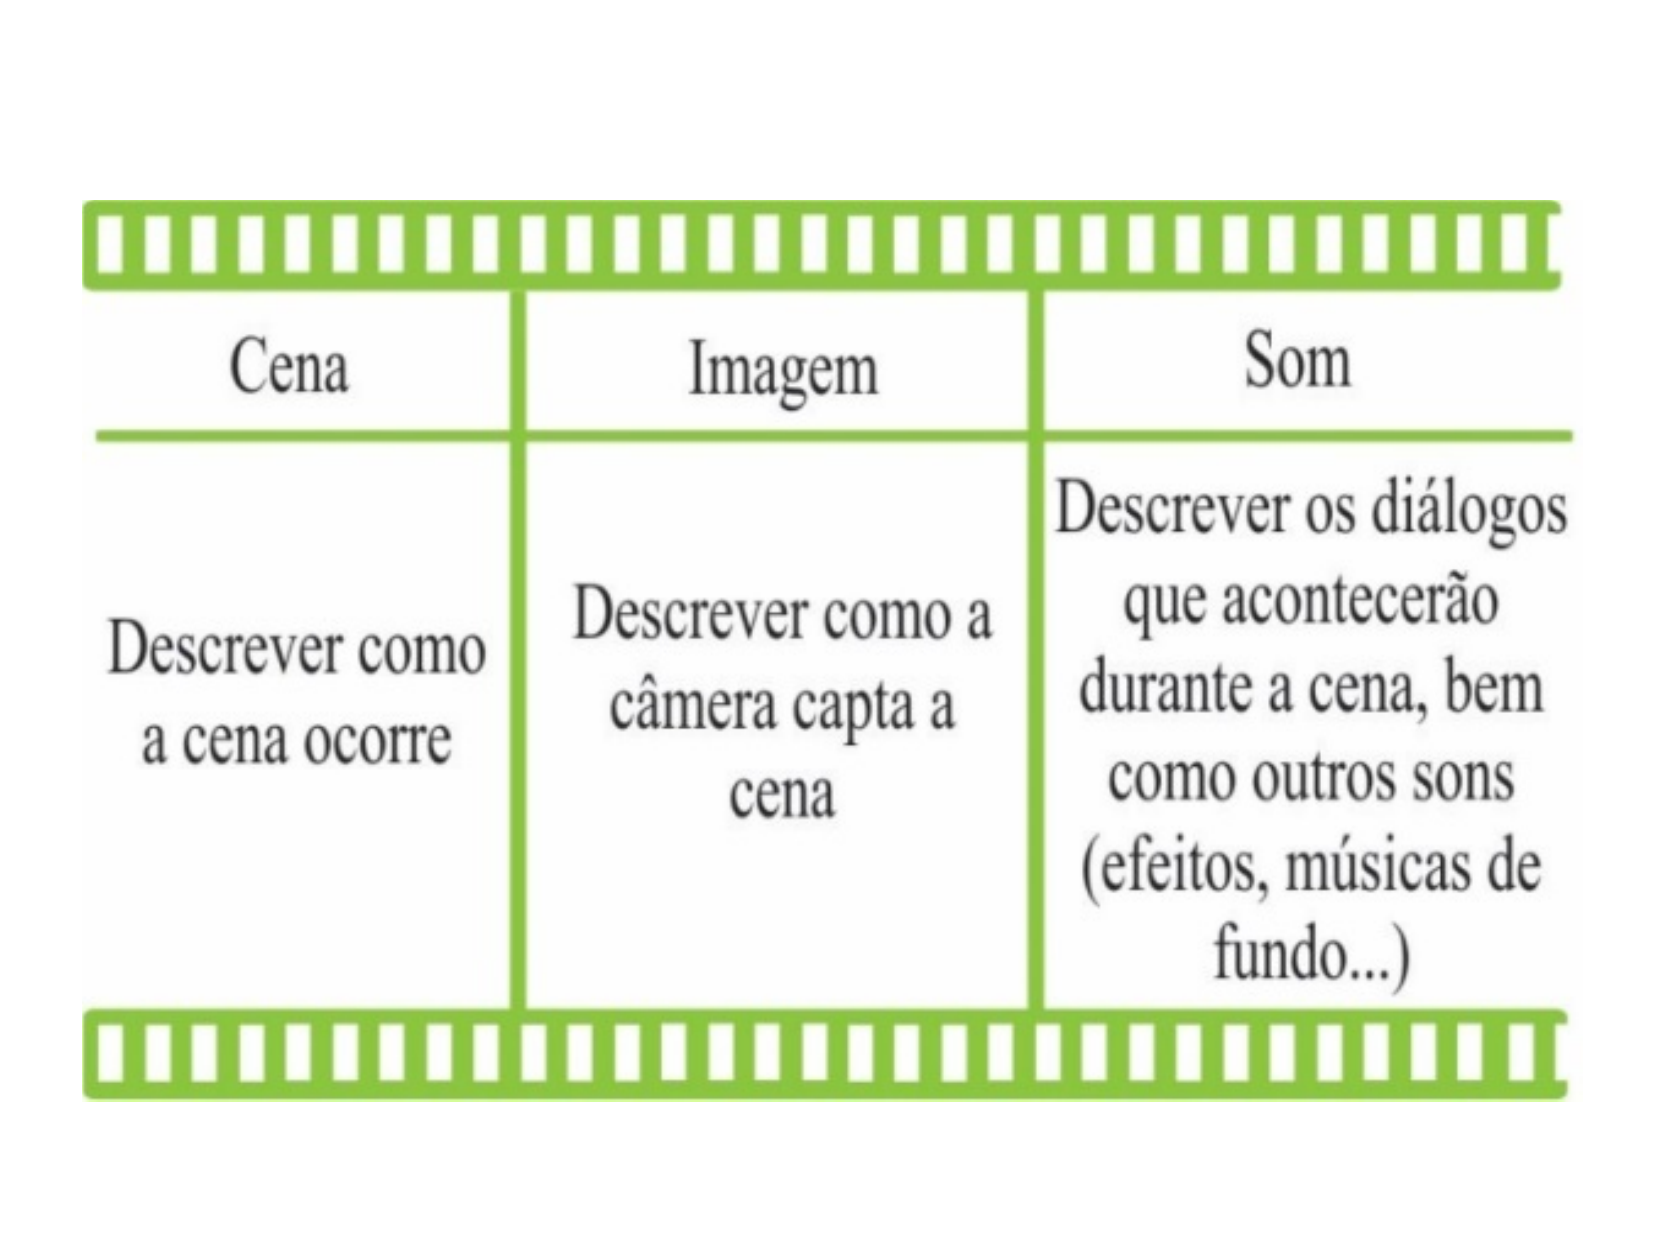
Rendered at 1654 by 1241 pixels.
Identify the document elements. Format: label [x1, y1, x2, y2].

picture [82, 200, 1583, 1102]
